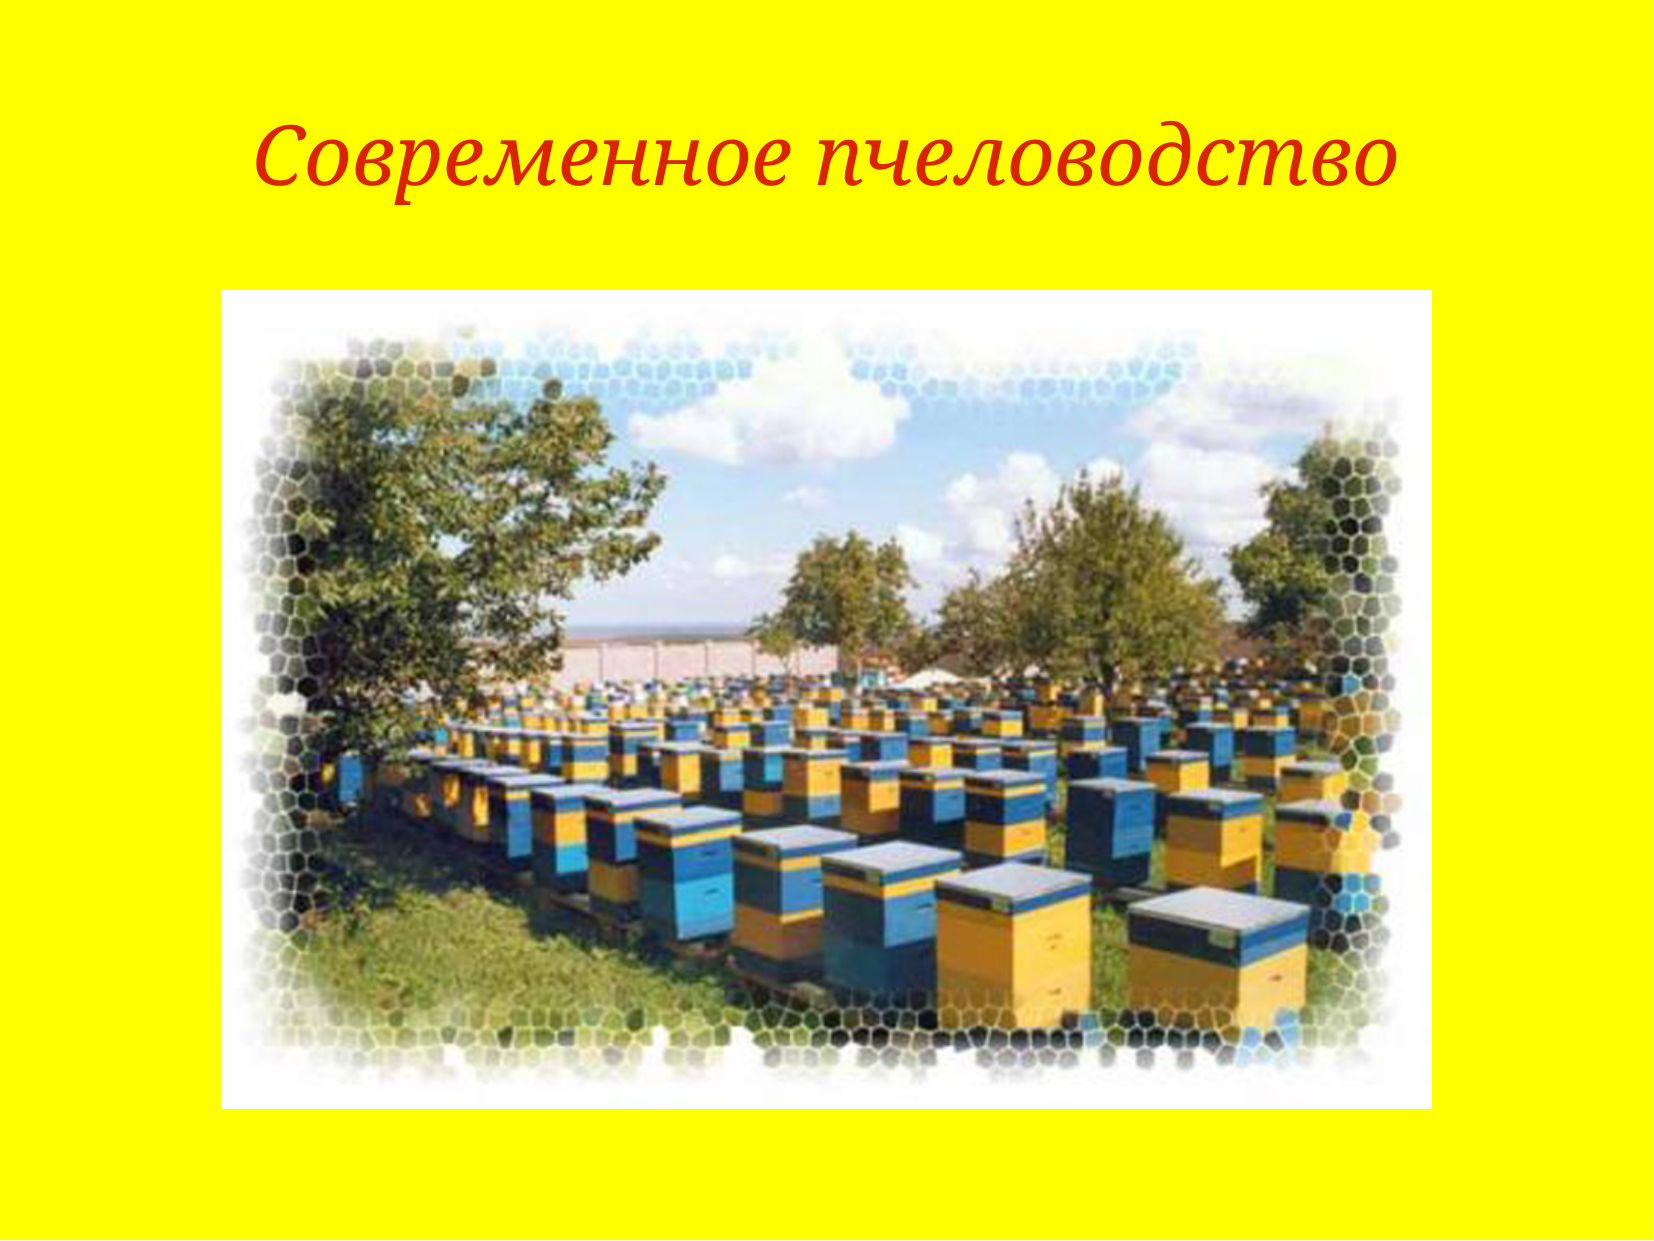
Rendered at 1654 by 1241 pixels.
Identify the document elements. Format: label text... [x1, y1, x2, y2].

picture [221, 290, 1432, 1109]
title Современное пчеловодство [82, 49, 1571, 257]
